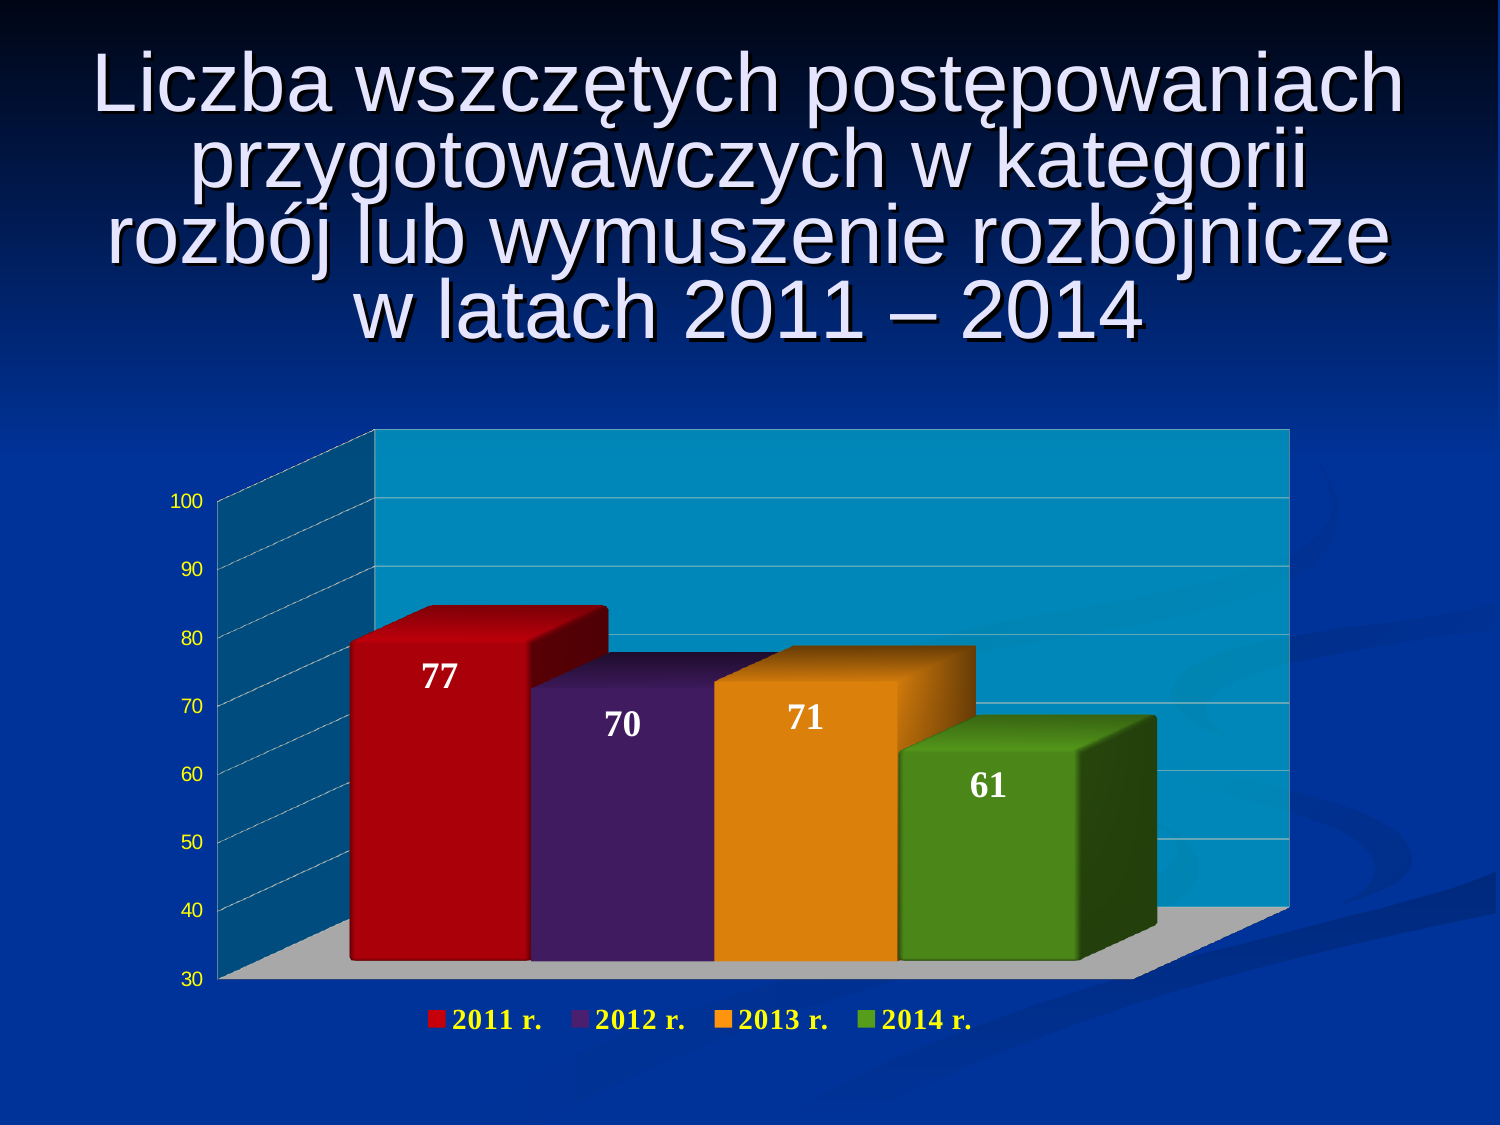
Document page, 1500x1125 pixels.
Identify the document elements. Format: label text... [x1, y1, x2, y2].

title Liczba wszczętych postępowaniach przygotowawczych w kategorii rozbój lub wymuszenie rozbójnicze w latach 2011 – 2014 [75, 47, 1424, 282]
chart [106, 401, 1371, 1123]
